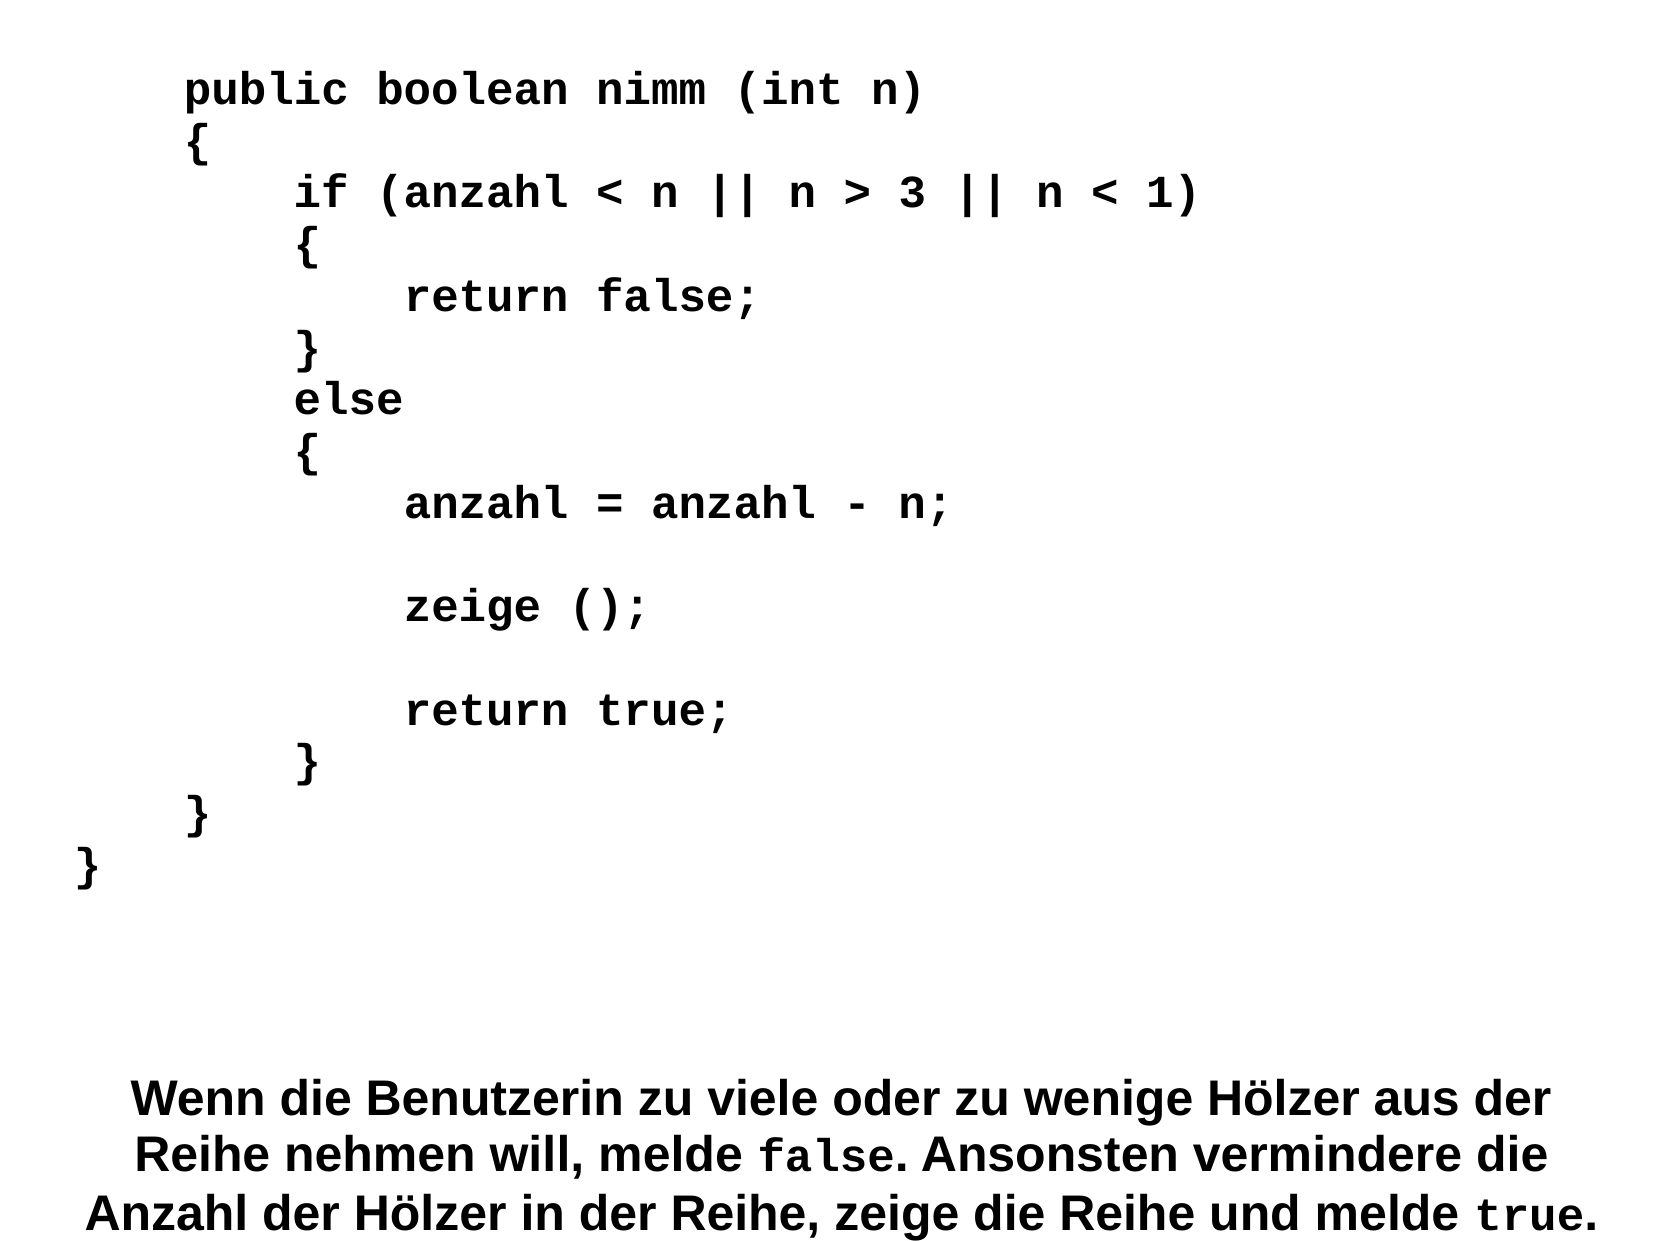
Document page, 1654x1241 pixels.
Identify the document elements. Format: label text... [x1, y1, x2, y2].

text_box public boolean nimm (int n) { if (anzahl < n || n > 3 || n < 1) { return false; } else { anzahl = anzahl - n; zeige (); return true; } } } [59, 59, 1625, 902]
text_box Wenn die Benutzerin zu viele oder zu wenige Hölzer aus der Reihe nehmen will, melde false. Ansonsten vermindere die Anzahl der Hölzer in der Reihe, zeige die Reihe und melde true. [59, 1063, 1625, 1241]
